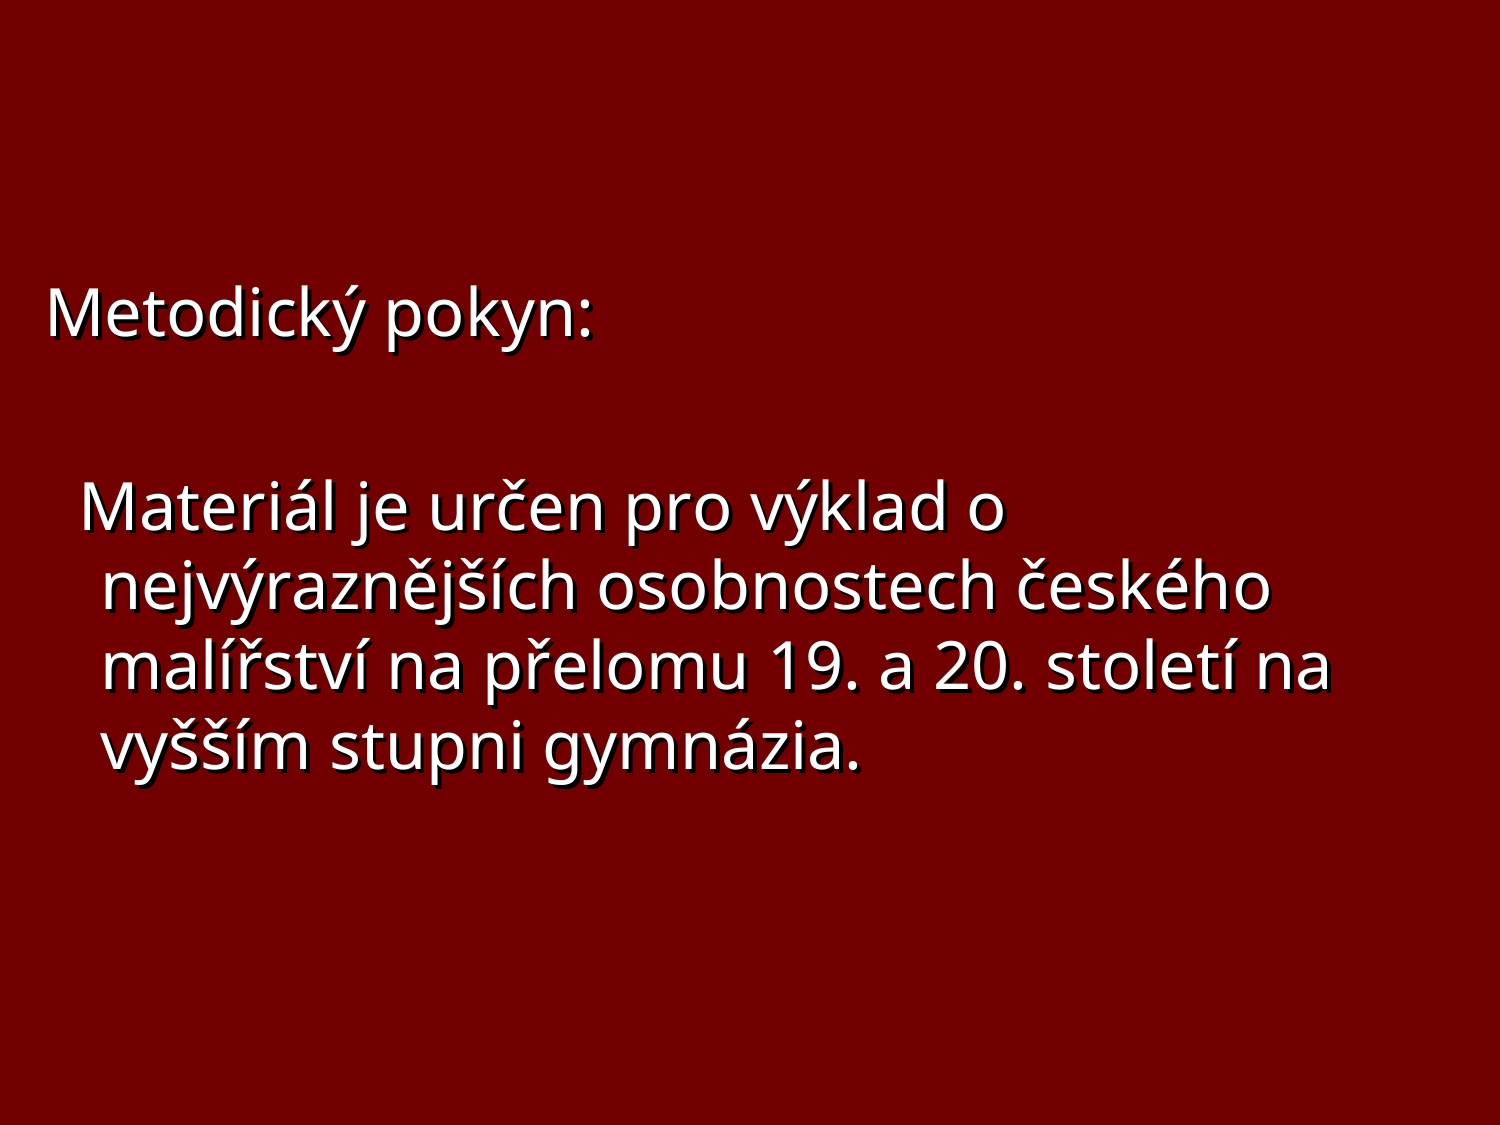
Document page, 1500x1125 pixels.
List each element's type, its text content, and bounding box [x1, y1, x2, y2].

list Metodický pokyn: Materiál je určen pro výklad o nejvýraznějších osobnostech českého malířství na přelomu 19. a 20. století na vyšším stupni gymnázia. [29, 262, 1471, 1001]
